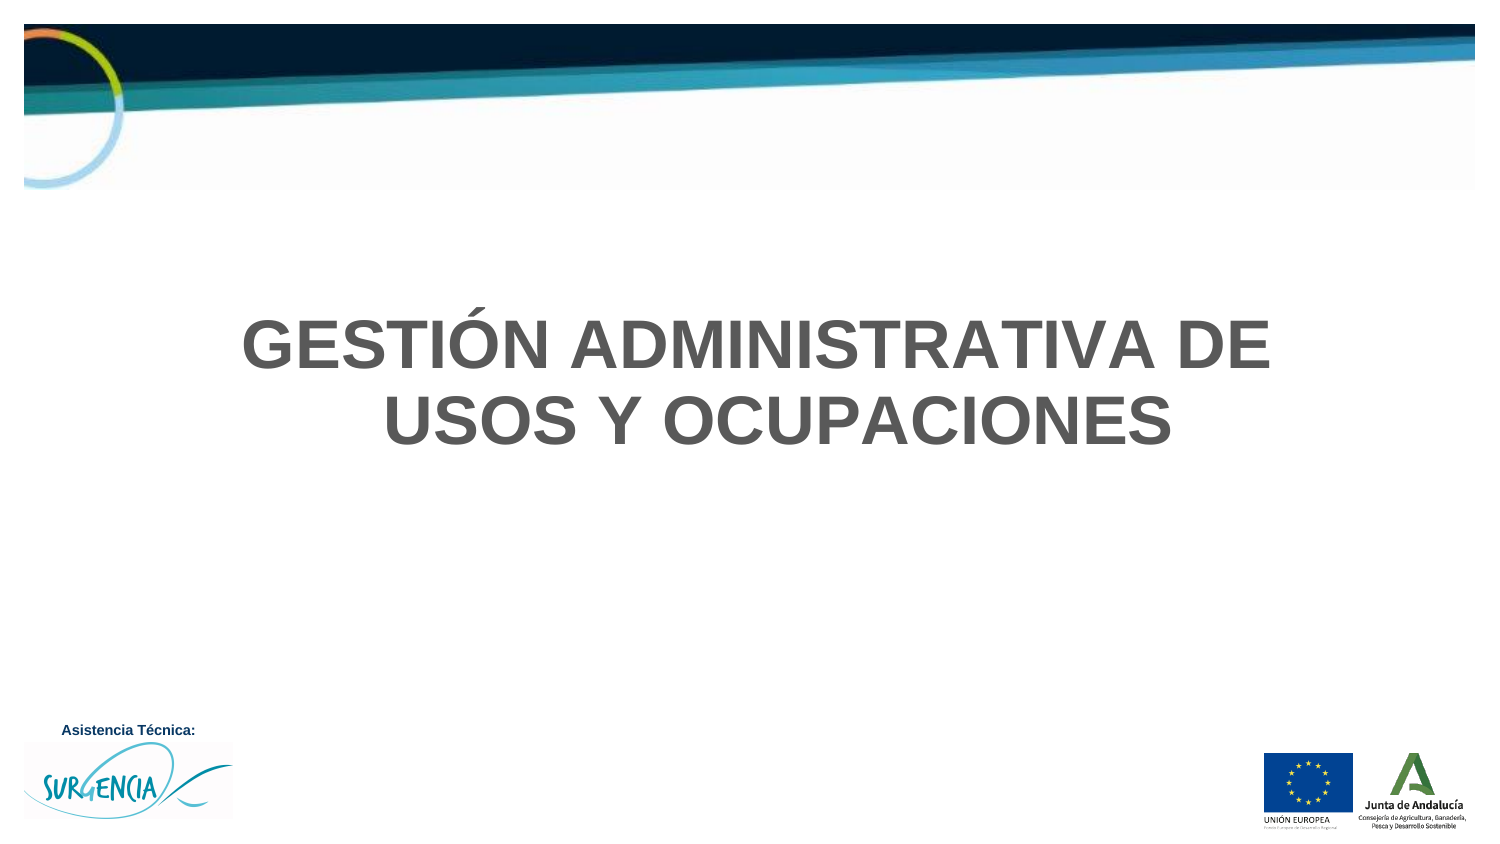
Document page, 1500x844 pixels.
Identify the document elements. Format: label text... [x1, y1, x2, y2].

picture [24, 24, 1475, 190]
picture [24, 742, 233, 819]
text_box Asistencia Técnica: [41, 705, 216, 754]
picture [1264, 753, 1476, 830]
text_box GESTIÓN ADMINISTRATIVA DE USOS Y OCUPACIONES [203, 301, 1297, 491]
